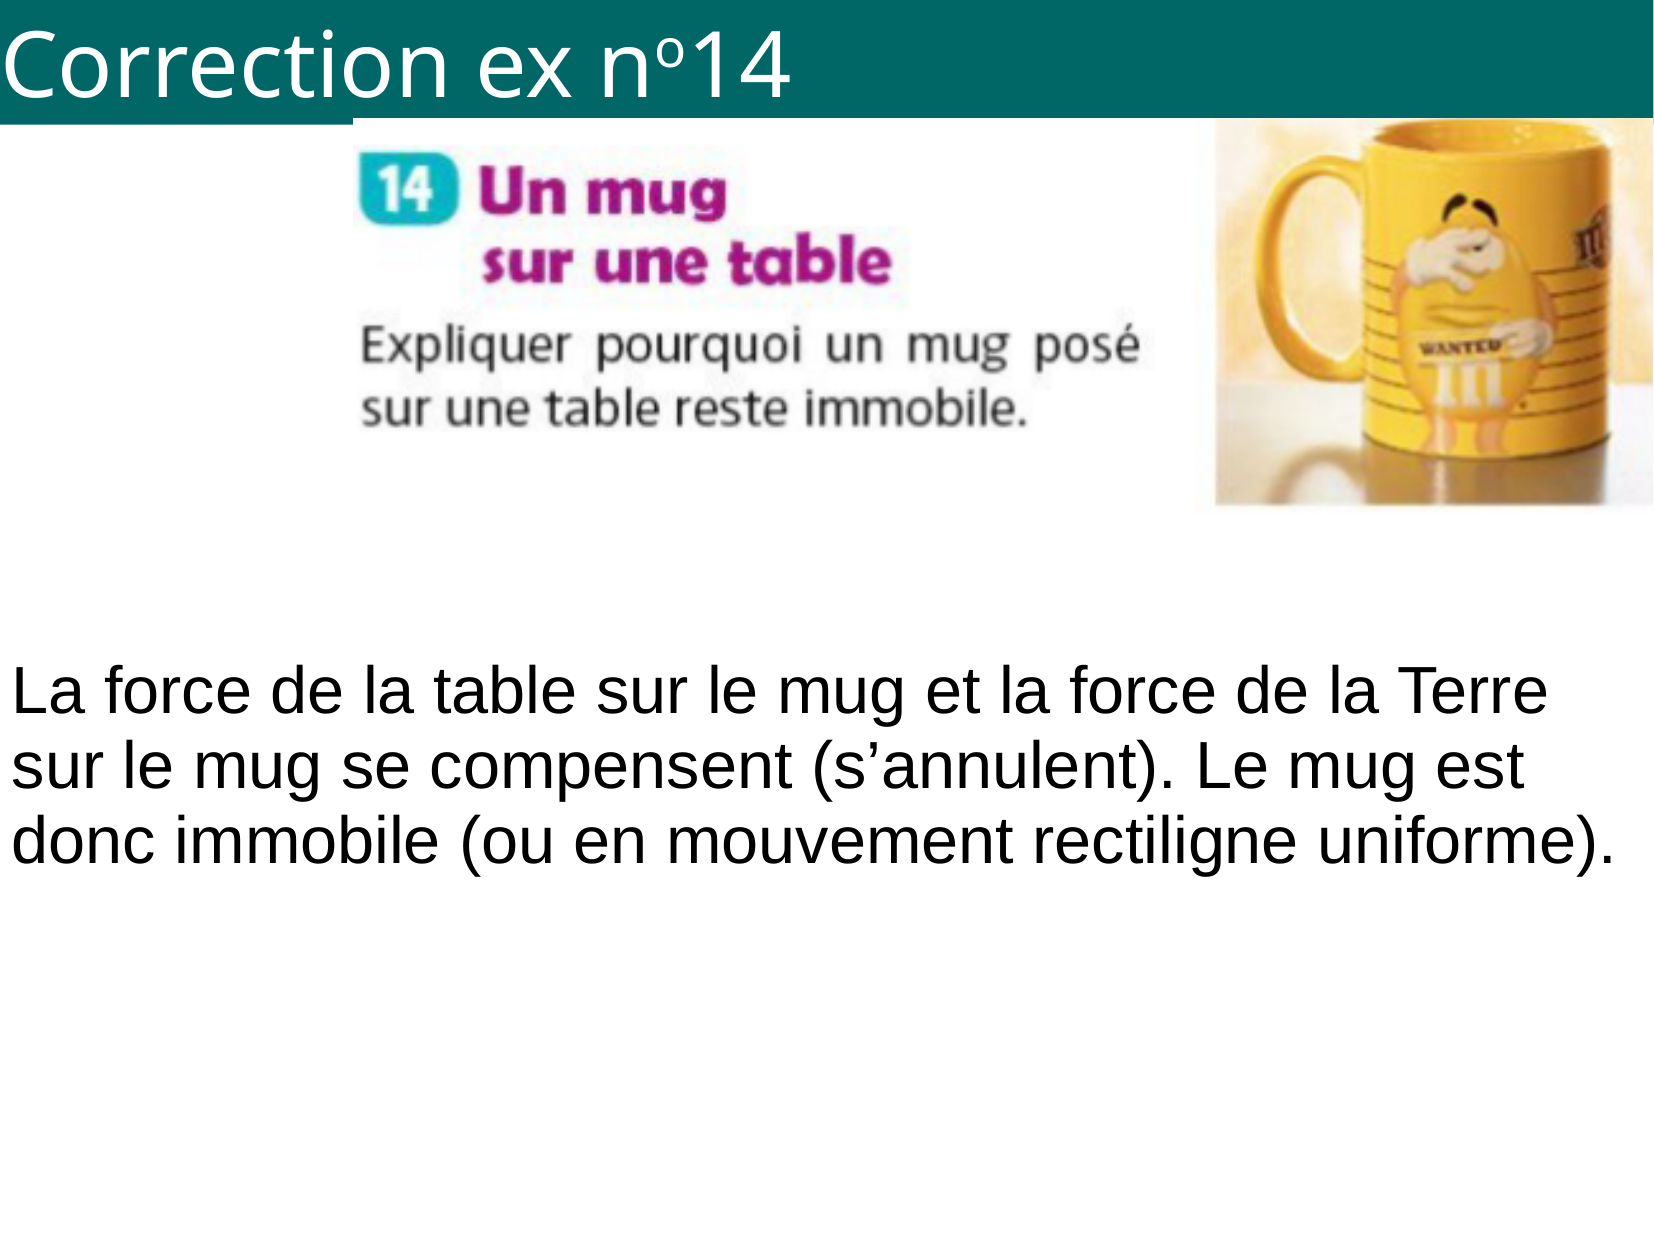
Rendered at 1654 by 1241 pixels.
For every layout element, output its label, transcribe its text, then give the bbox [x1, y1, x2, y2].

title Correction ex no14 [0, 8, 1654, 116]
picture [353, 118, 1654, 532]
subtitle La force de la table sur le mug et la force de la Terre sur le mug se compensent (s’annulent). Le mug est donc immobile (ou en mouvement rectiligne uniforme). [11, 129, 1642, 1229]
